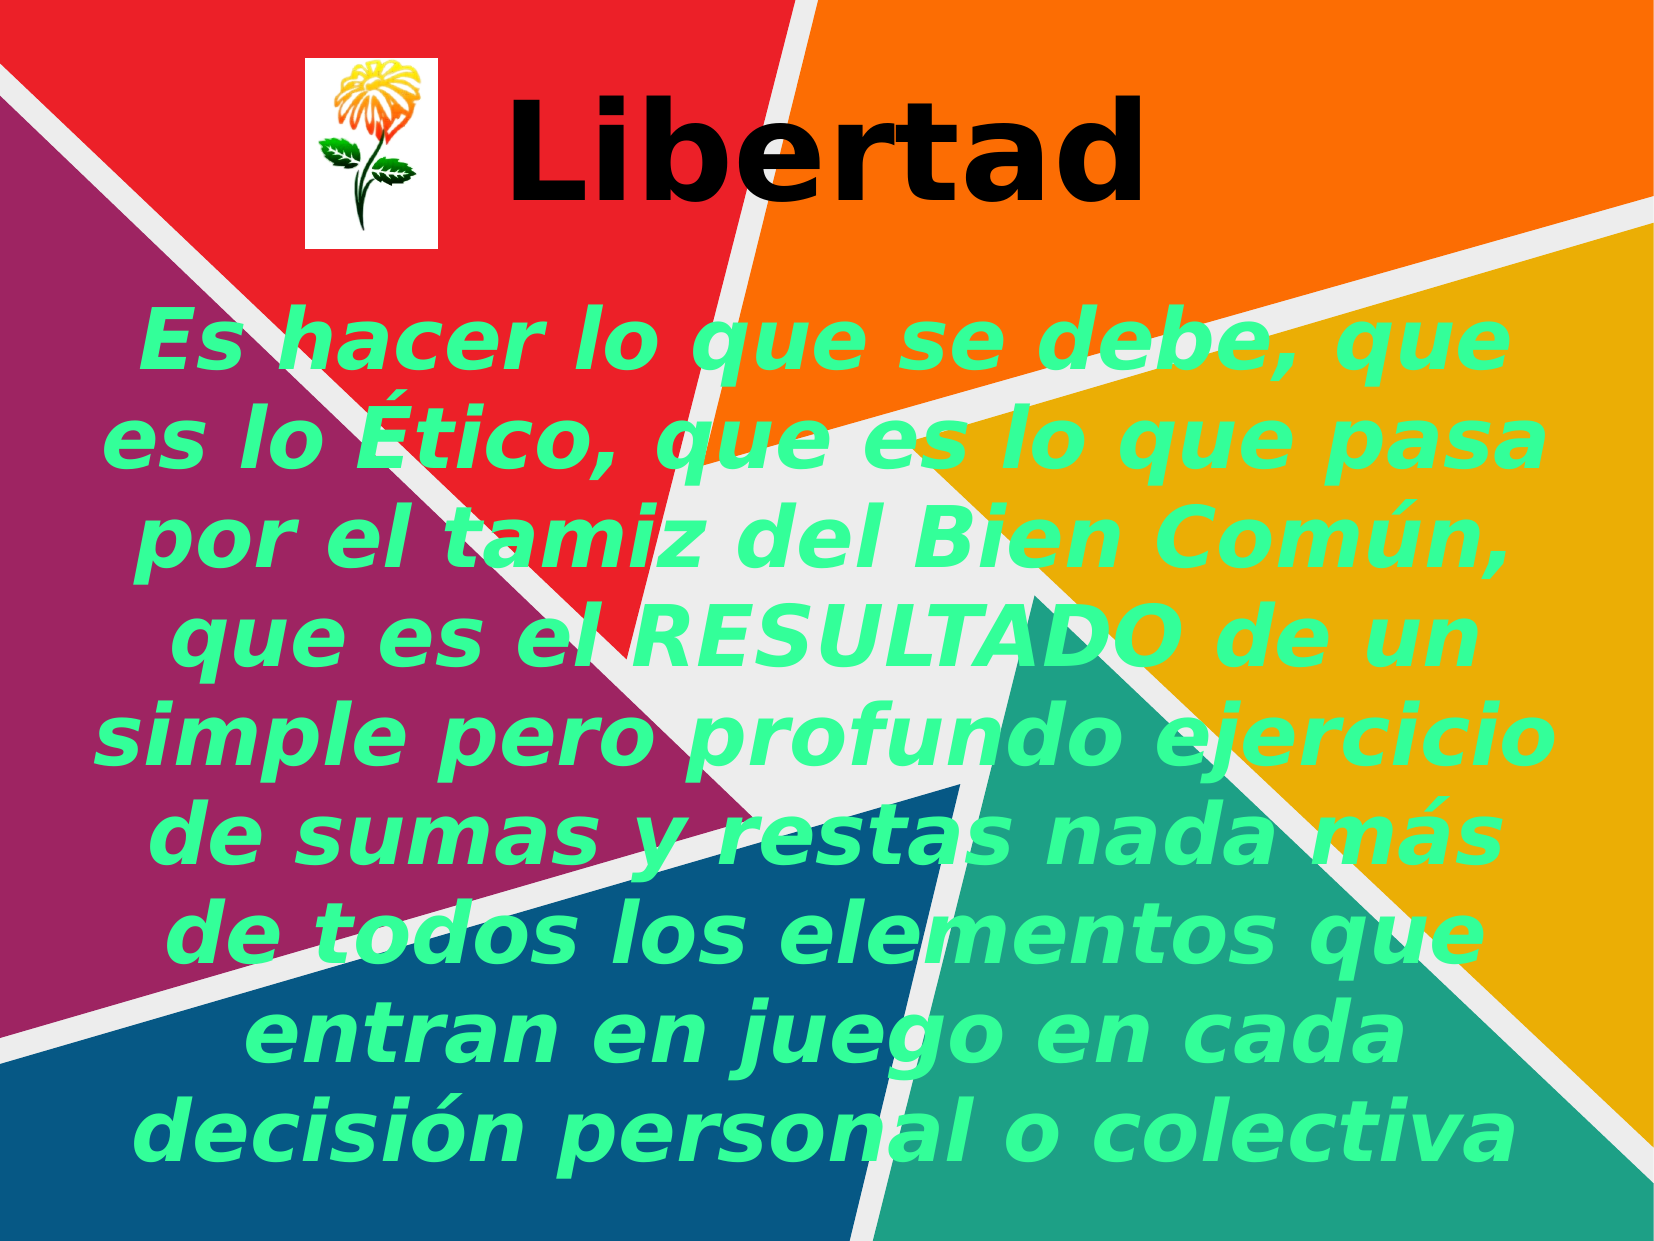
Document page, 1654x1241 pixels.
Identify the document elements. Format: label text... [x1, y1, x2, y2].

picture [305, 58, 438, 249]
list Es hacer lo que se debe, que es lo Ético, que es lo que pasa por el tamiz del Bien Común, que es el RESULTADO de un simple pero profundo ejercicio de sumas y restas nada más de todos los elementos que entran en juego en cada decisión personal o colectiva [82, 290, 1571, 1205]
title Libertad [82, 49, 1571, 257]
